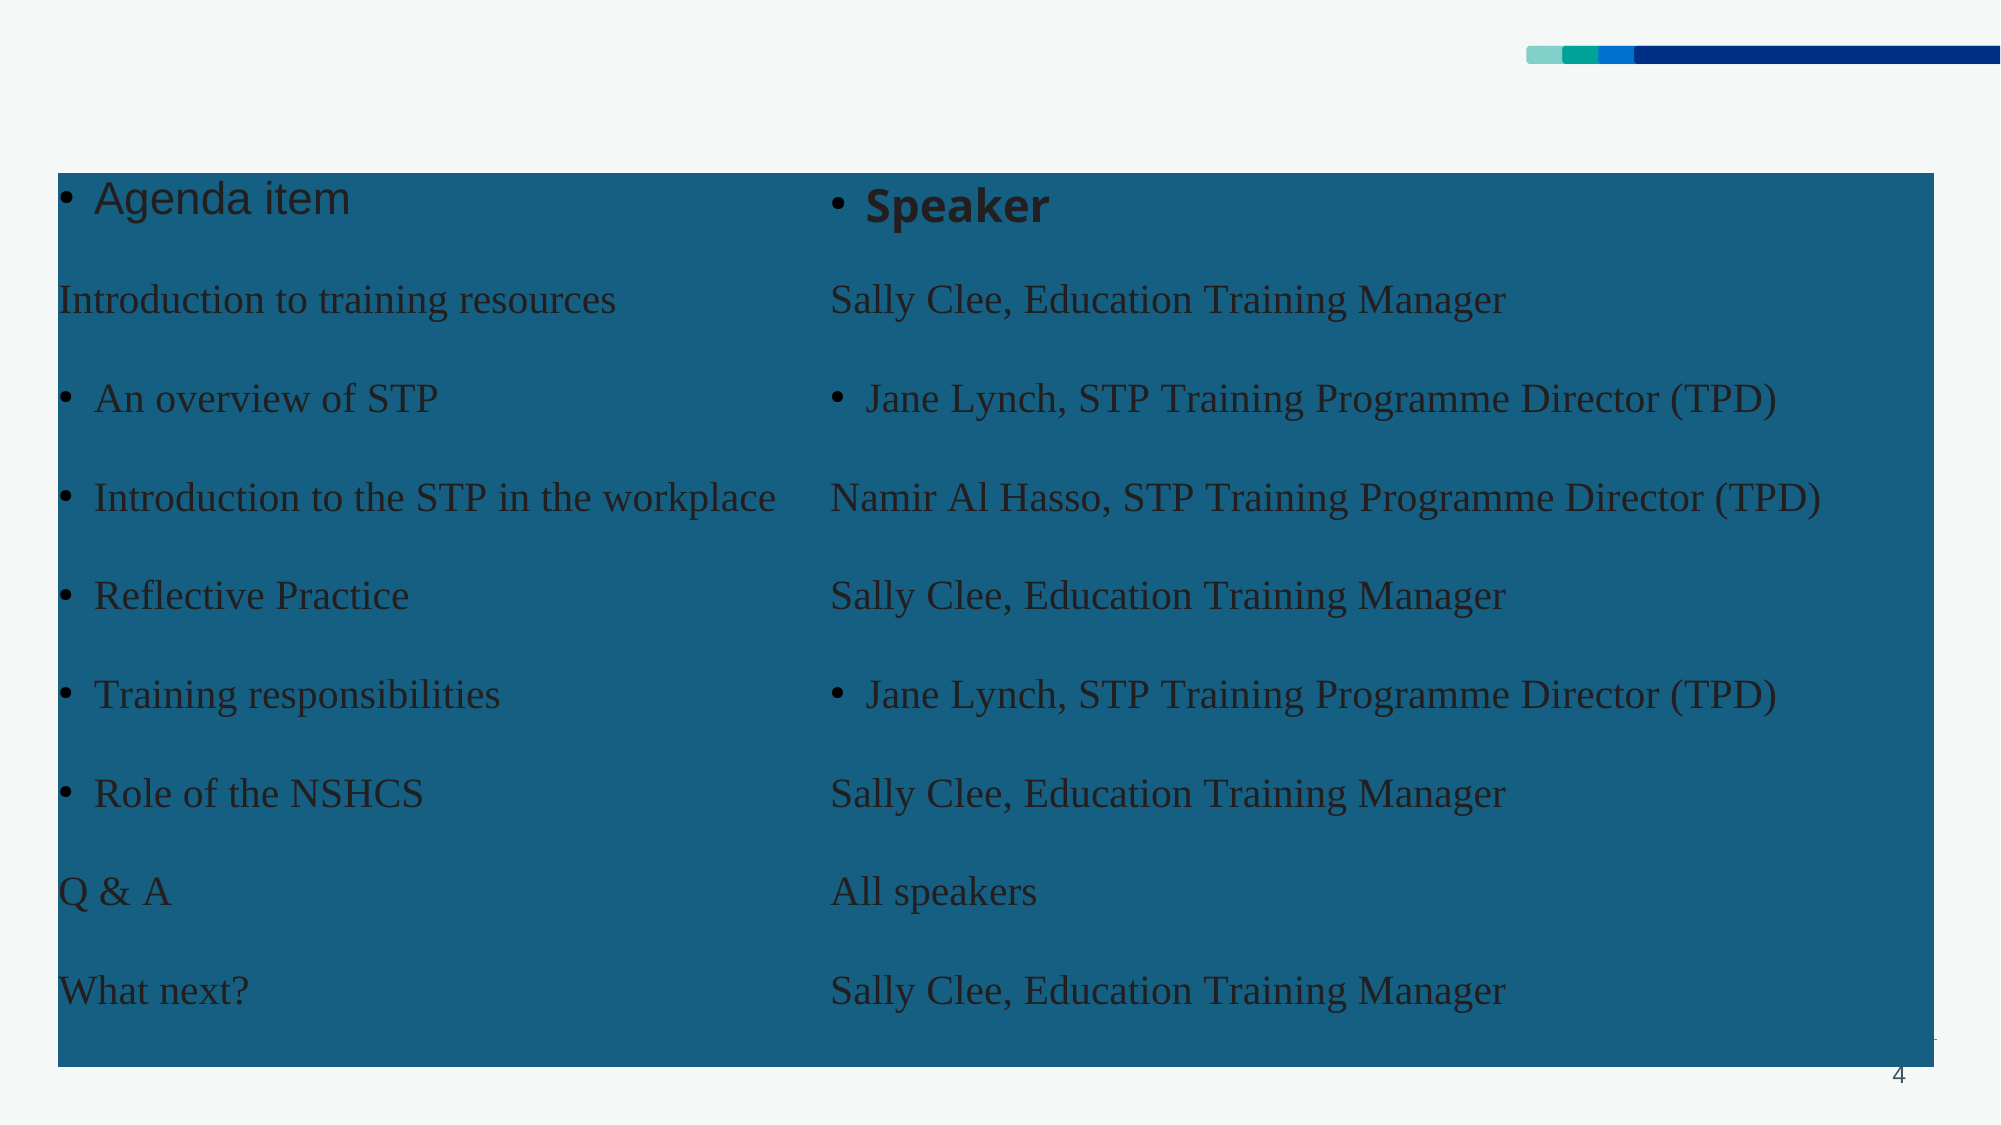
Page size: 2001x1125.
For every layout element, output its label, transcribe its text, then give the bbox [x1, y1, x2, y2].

table_cell Introduction to training resources [58, 276, 830, 375]
table_header Speaker [830, 173, 1934, 276]
table_cell Jane Lynch, STP Training Programme Director (TPD) [830, 671, 1934, 770]
table_cell Sally Clee, Education Training Manager [830, 770, 1934, 869]
table_cell Sally Clee, Education Training Manager [830, 572, 1934, 671]
table_cell Namir Al Hasso, STP Training Programme Director (TPD) [830, 474, 1934, 572]
table_cell All speakers [830, 869, 1934, 967]
table_cell Training responsibilities [58, 671, 830, 770]
table_cell Q & A [58, 869, 830, 967]
table_cell What next? [58, 967, 830, 1067]
table_cell Role of the NSHCS [58, 770, 830, 869]
table_header Agenda item [58, 173, 830, 276]
table_cell An overview of STP [58, 375, 830, 474]
title Agenda [70, 31, 1942, 174]
table_cell Introduction to the STP in the workplace [58, 474, 830, 572]
table_cell Sally Clee, Education Training Manager [830, 276, 1934, 375]
table_cell Jane Lynch, STP Training Programme Director (TPD) [830, 375, 1934, 474]
table_cell Reflective Practice [58, 572, 830, 671]
table_cell Sally Clee, Education Training Manager [830, 967, 1934, 1067]
